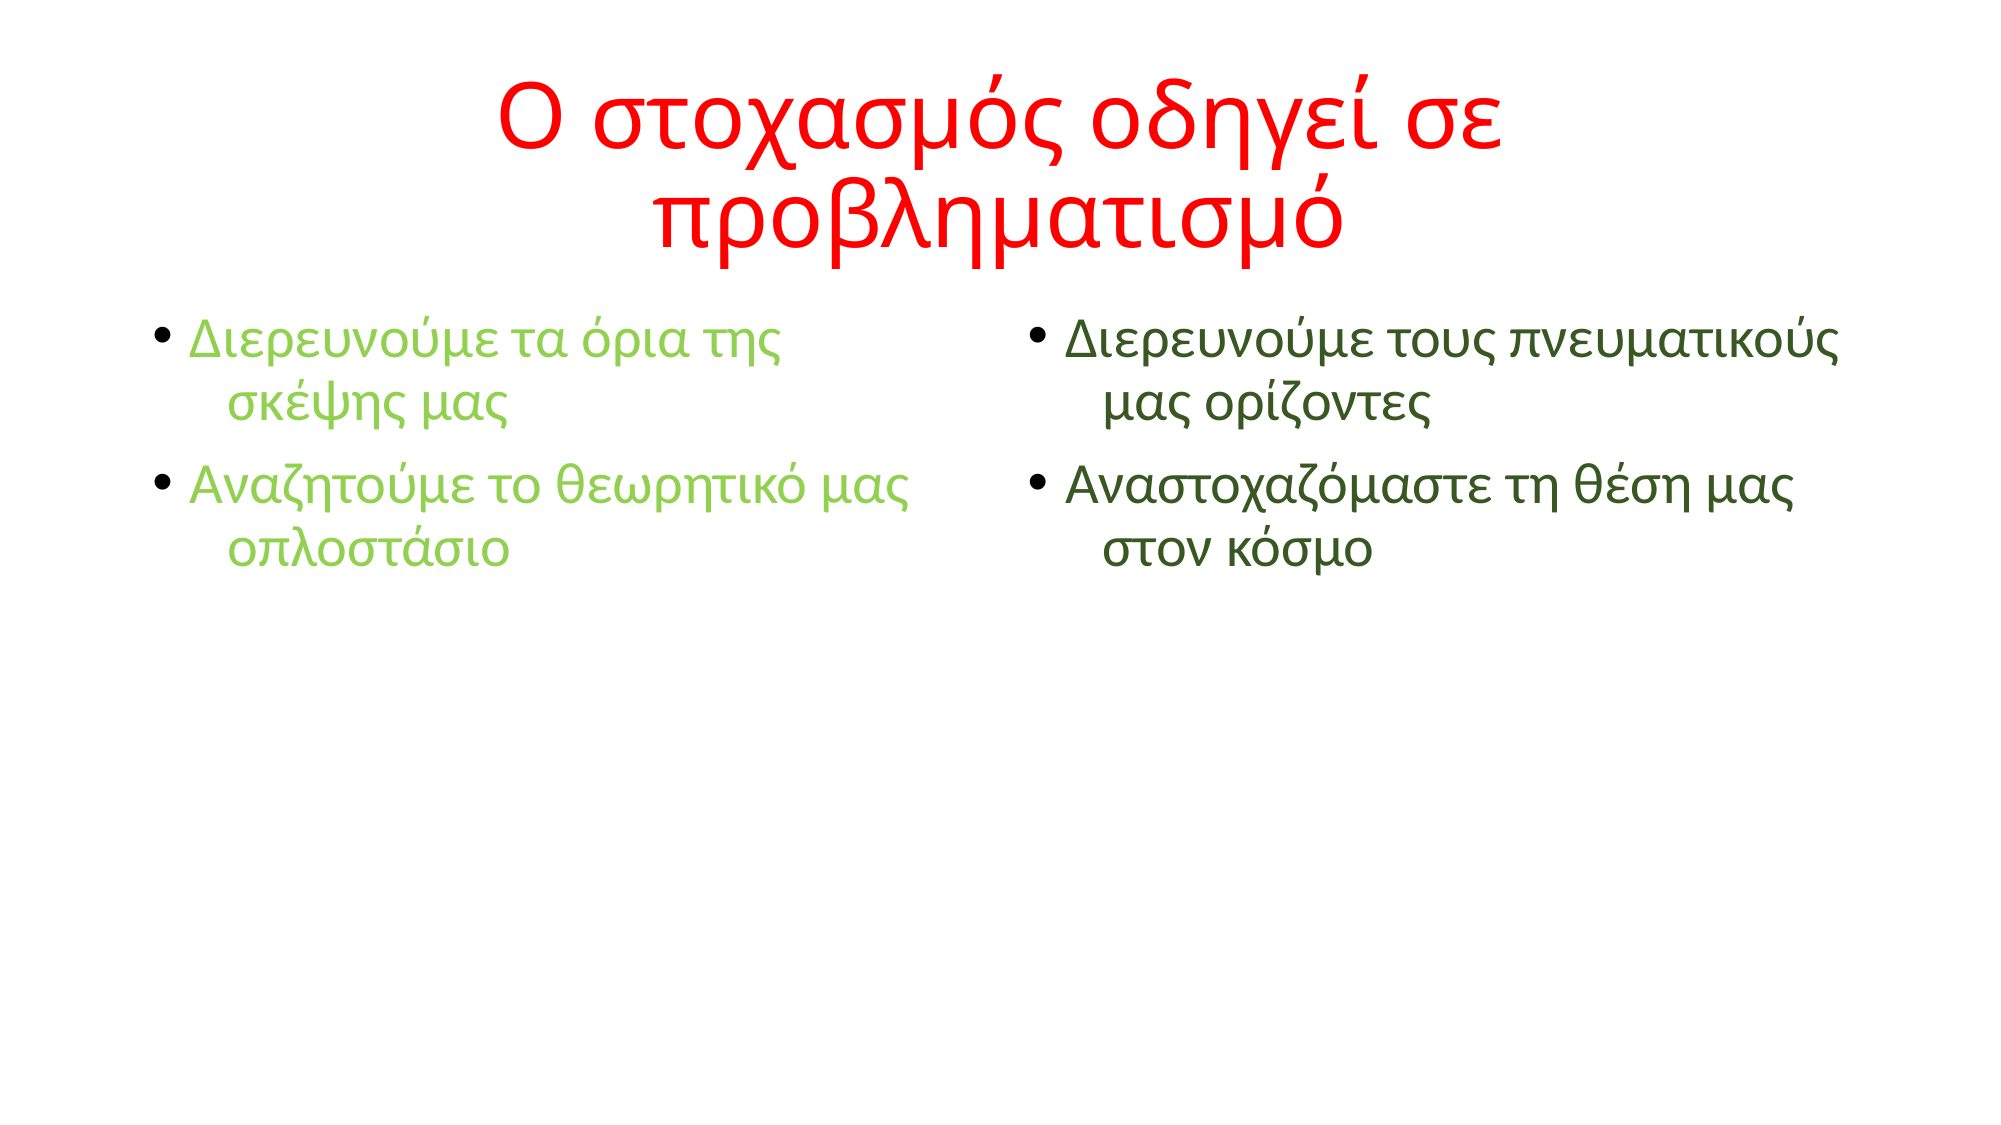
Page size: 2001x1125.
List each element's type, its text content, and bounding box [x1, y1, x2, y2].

list Διερευνούμε τα όρια της σκέψης μας Αναζητούμε το θεωρητικό μας οπλοστάσιο [137, 299, 988, 1014]
title Ο στοχασμός οδηγεί σε προβληματισμό [137, 59, 1863, 278]
list Διερευνούμε τους πνευματικούς μας ορίζοντες Αναστοχαζόμαστε τη θέση μας στον κόσμο [1012, 299, 1863, 1014]
